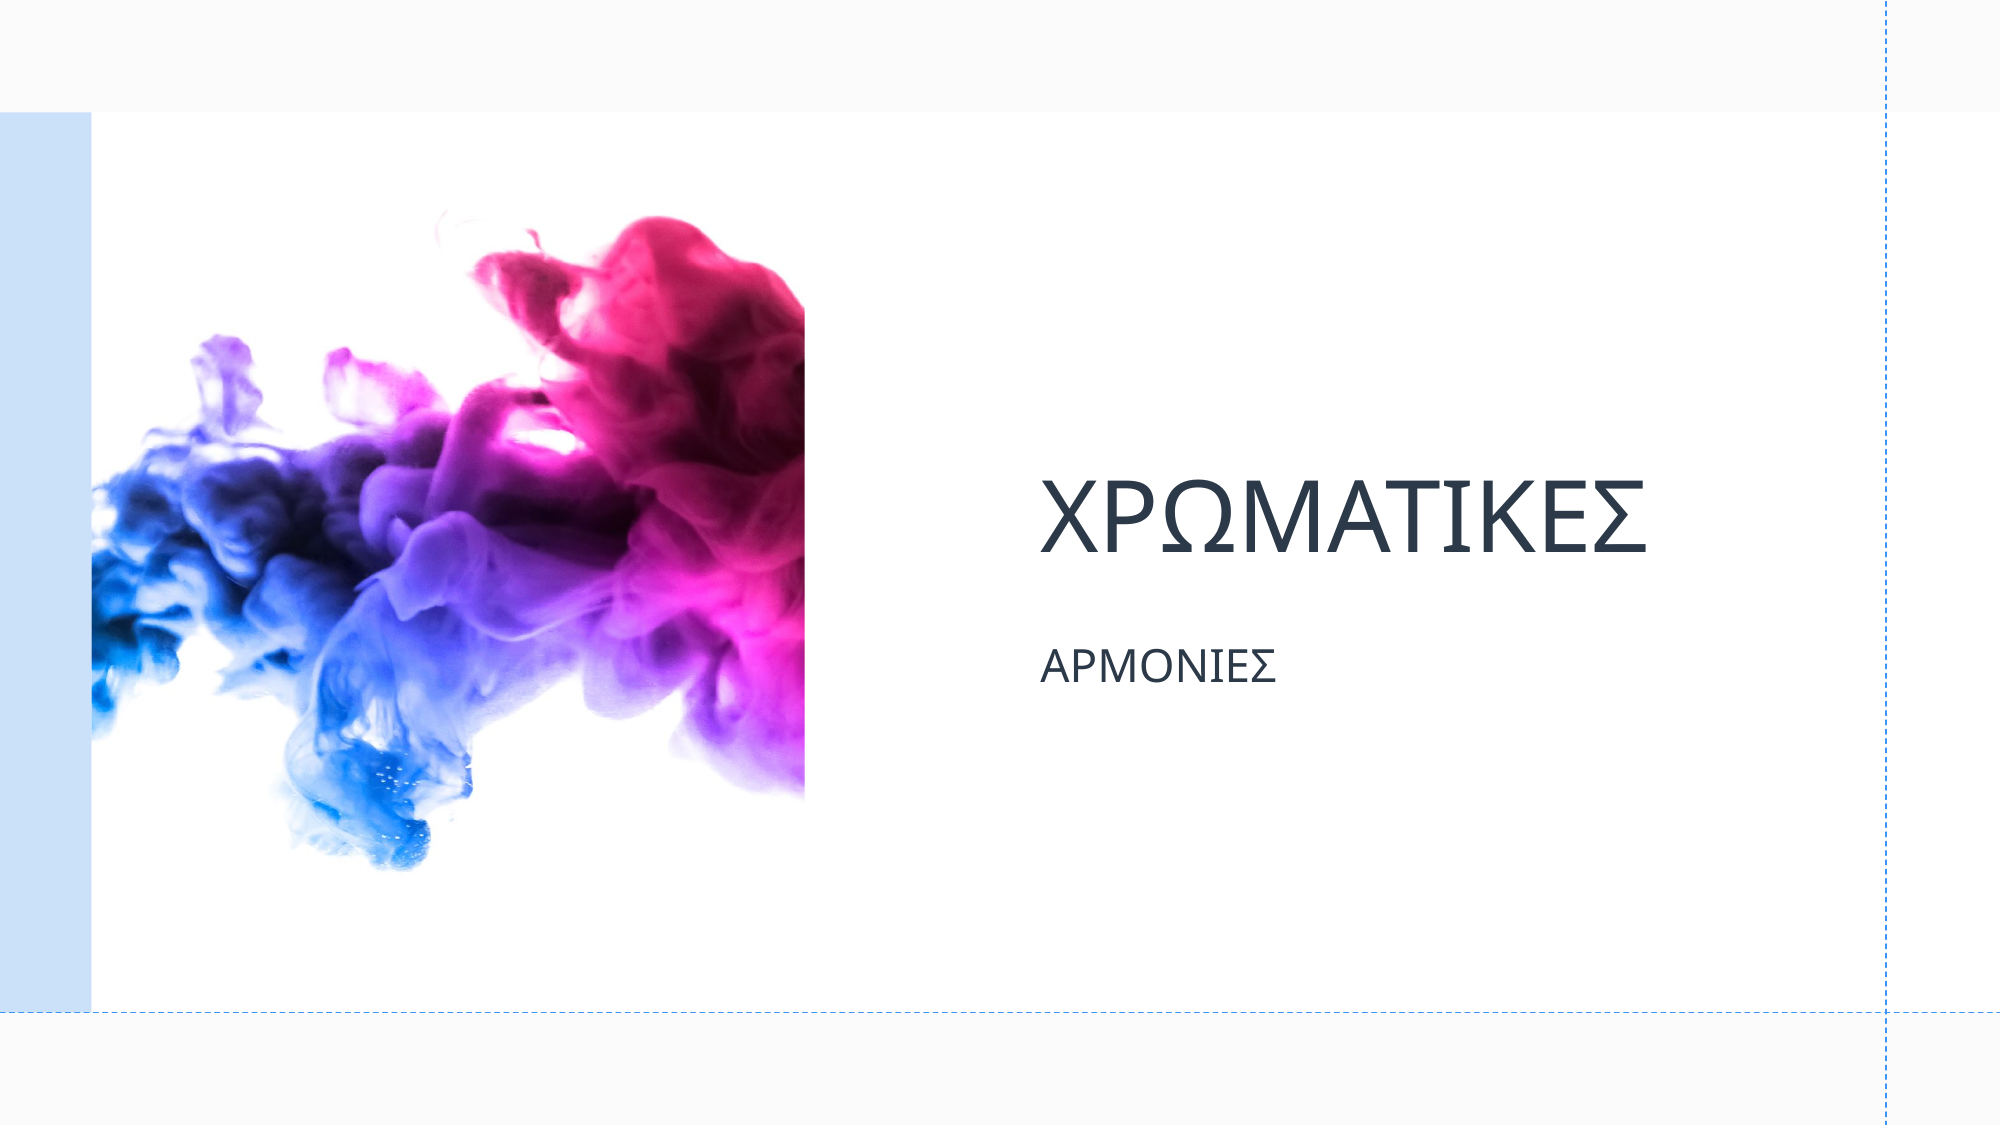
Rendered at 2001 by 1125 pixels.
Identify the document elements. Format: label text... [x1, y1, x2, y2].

title ΧΡΩΜΑΤΙΚΕΣ [1025, 94, 1817, 582]
text_box [0, 0, 2000, 1125]
picture [91, 112, 805, 1013]
subtitle ΑΡΜΟΝΙΕΣ [1025, 617, 1817, 978]
